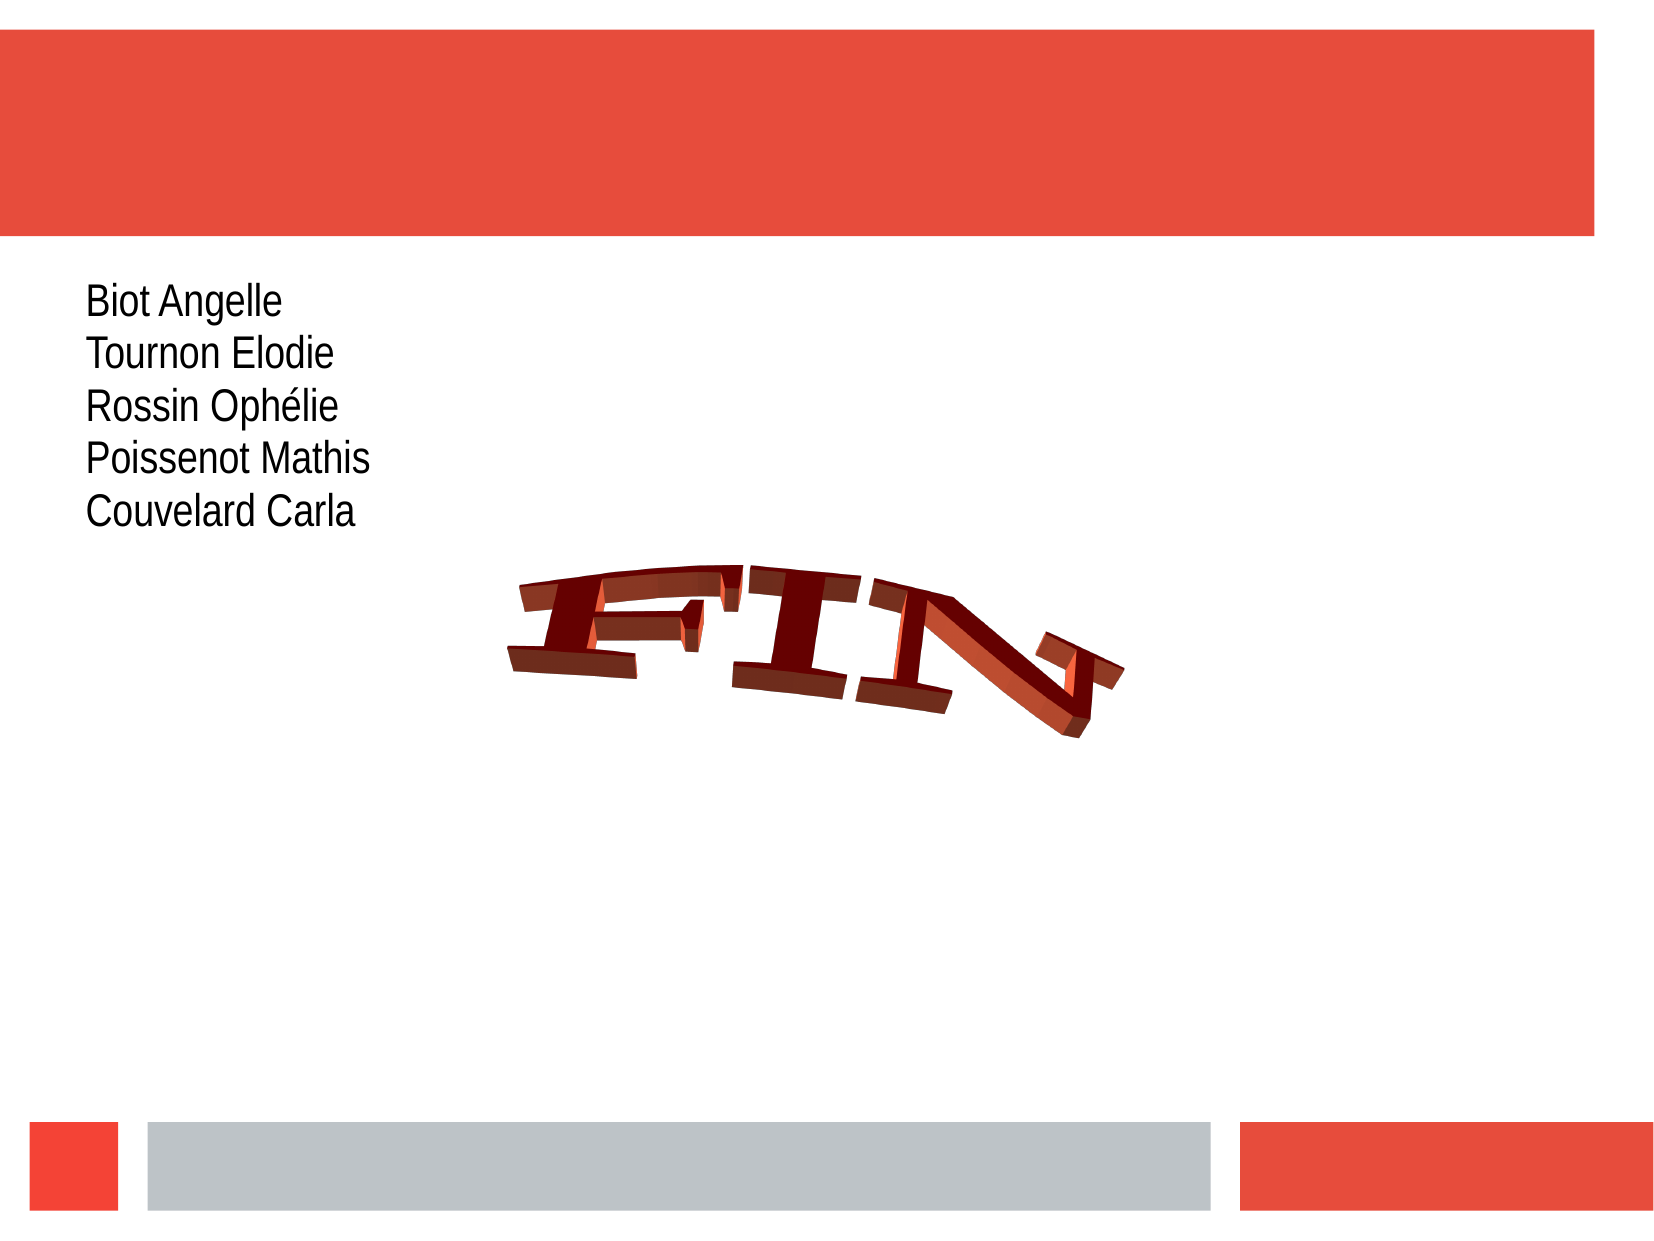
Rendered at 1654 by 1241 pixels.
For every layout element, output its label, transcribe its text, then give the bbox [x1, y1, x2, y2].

text_box Biot Angelle Tournon Elodie Rossin Ophélie Poissenot Mathis Couvelard Carla [70, 266, 603, 548]
